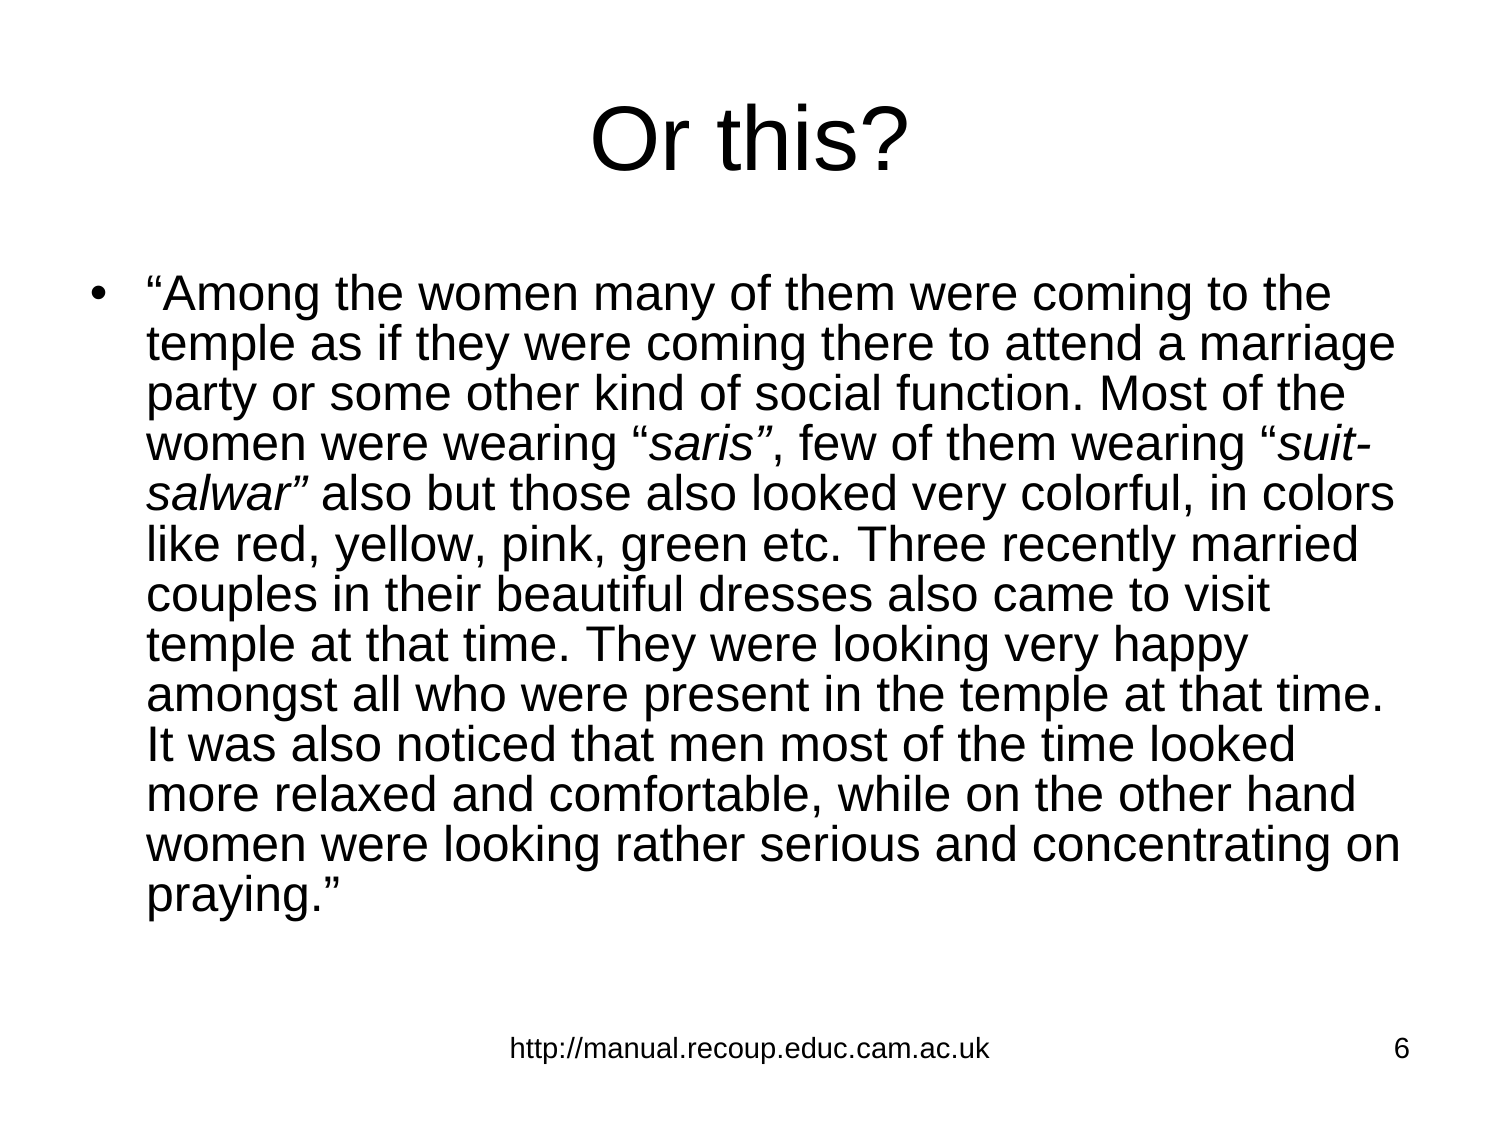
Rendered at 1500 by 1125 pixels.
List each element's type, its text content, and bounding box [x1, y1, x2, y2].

title Or this? [75, 45, 1426, 233]
list “Among the women many of them were coming to the temple as if they were coming there to attend a marriage party or some other kind of social function. Most of the women were wearing “saris”, few of them wearing “suit-salwar” also but those also looked very colorful, in colors like red, yellow, pink, green etc. Three recently married couples in their beautiful dresses also came to visit temple at that time. They were looking very happy amongst all who were present in the temple at that time. It was also noticed that men most of the time looked more relaxed and comfortable, while on the other hand women were looking rather serious and concentrating on praying.” [75, 262, 1426, 1006]
